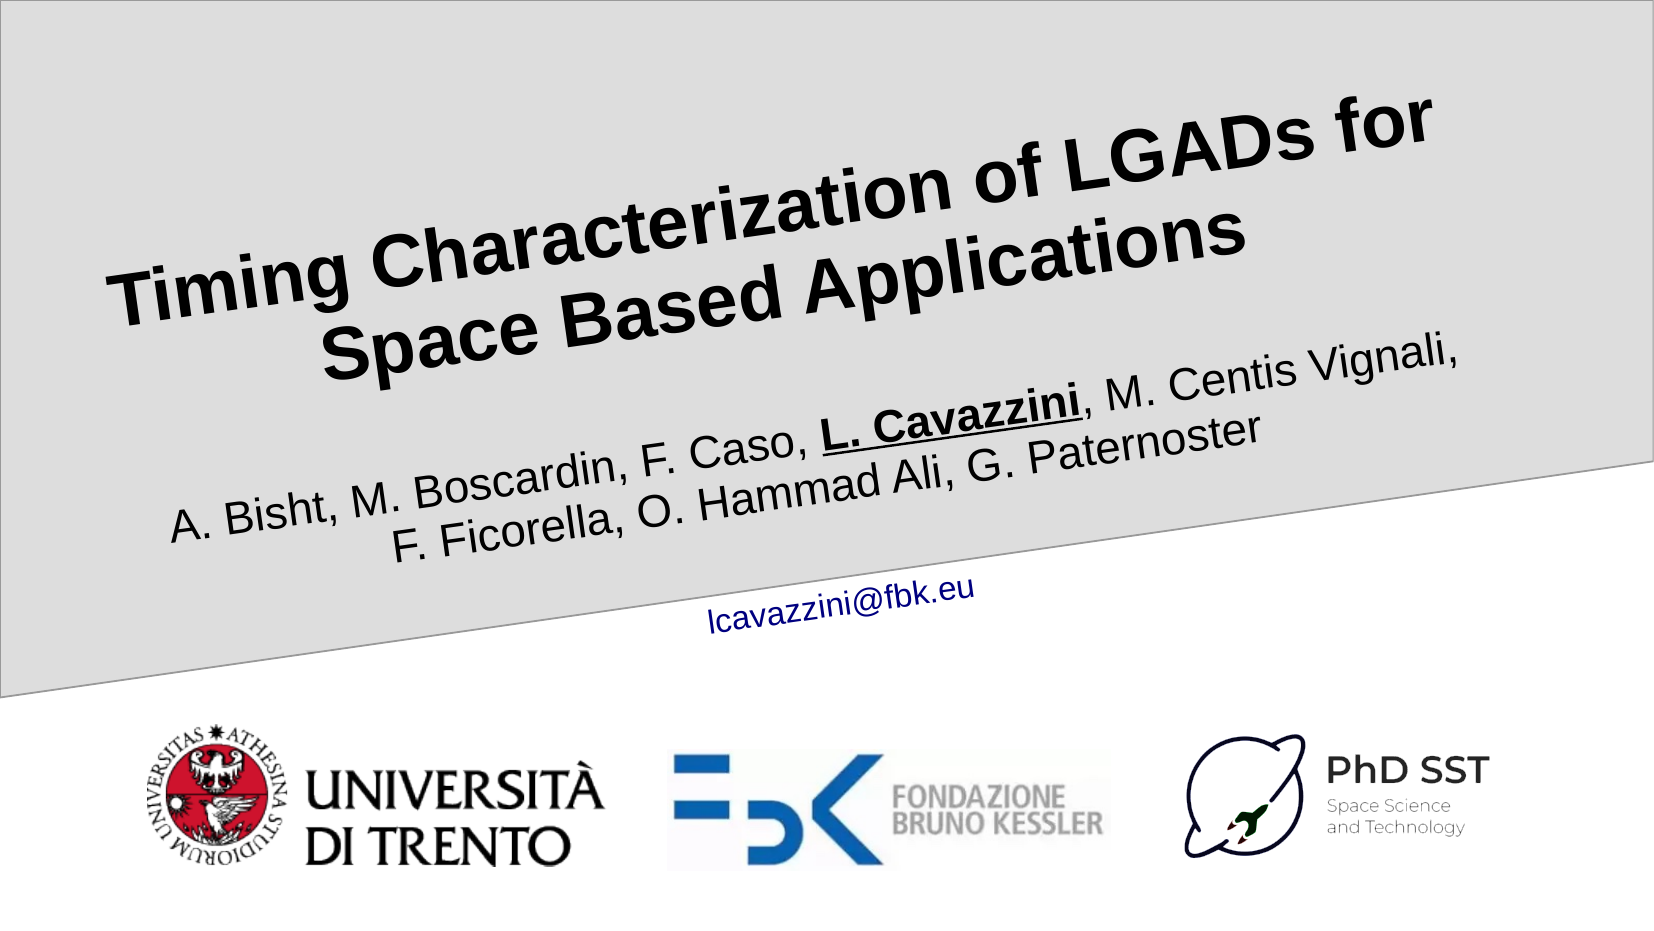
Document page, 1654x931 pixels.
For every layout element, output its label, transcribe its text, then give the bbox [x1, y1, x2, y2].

text_box A. Bisht, M. Boscardin, F. Caso, L. Cavazzini, M. Centis Vignali, F. Ficorella, O. Hammad Ali, G. Paternoster lcavazzini@fbk.eu [93, 310, 1553, 725]
picture [1176, 679, 1495, 904]
picture [667, 749, 1111, 871]
picture [147, 724, 621, 867]
title Timing Characterization of LGADs for Space Based Applications [28, 15, 1528, 485]
